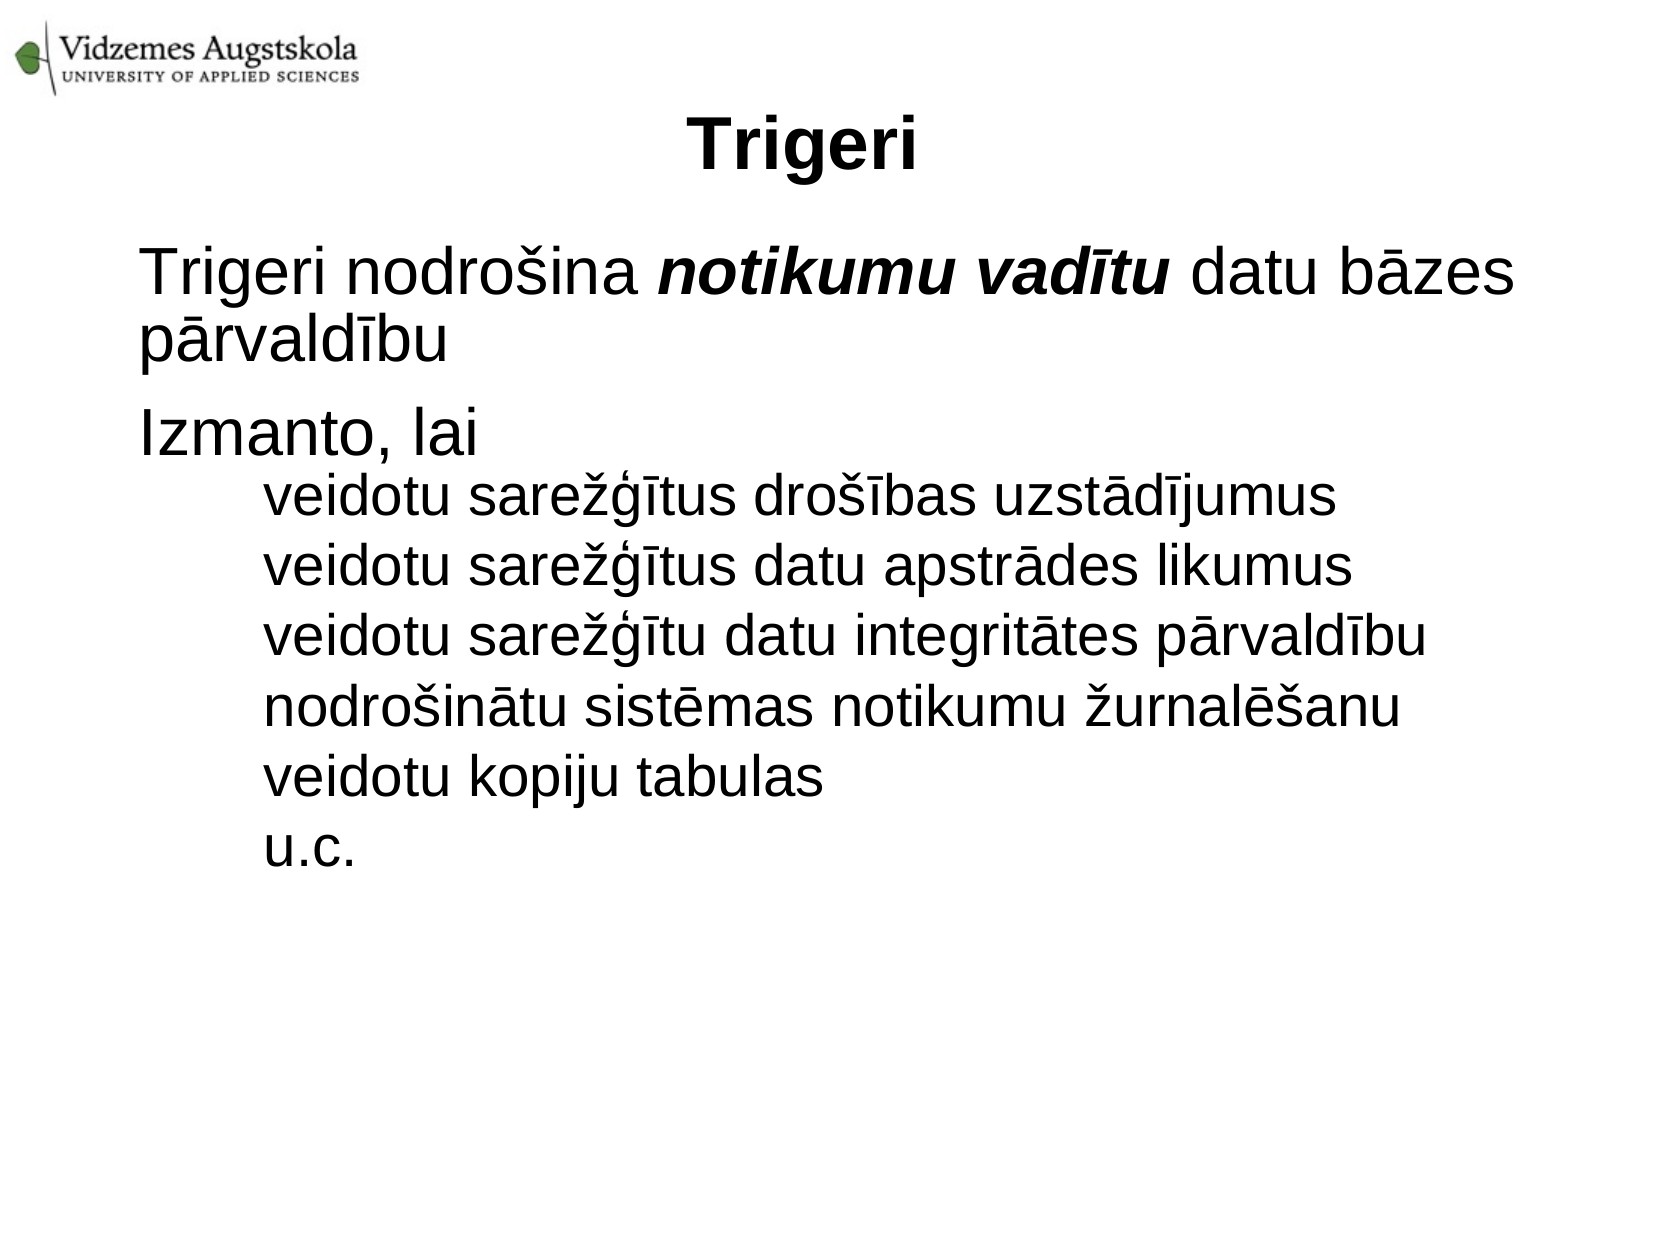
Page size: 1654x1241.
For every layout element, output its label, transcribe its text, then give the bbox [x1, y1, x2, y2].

picture [5, 2, 368, 113]
title Trigeri [94, 103, 1512, 188]
list Trigeri nodrošina notikumu vadītu datu bāzes pārvaldību Izmanto, lai veidotu sarežģītus drošības uzstādījumus veidotu sarežģītus datu apstrādes likumus veidotu sarežģītu datu integritātes pārvaldību nodrošinātu sistēmas notikumu žurnalēšanu veidotu kopiju tabulas u.c. [82, 236, 1569, 1107]
